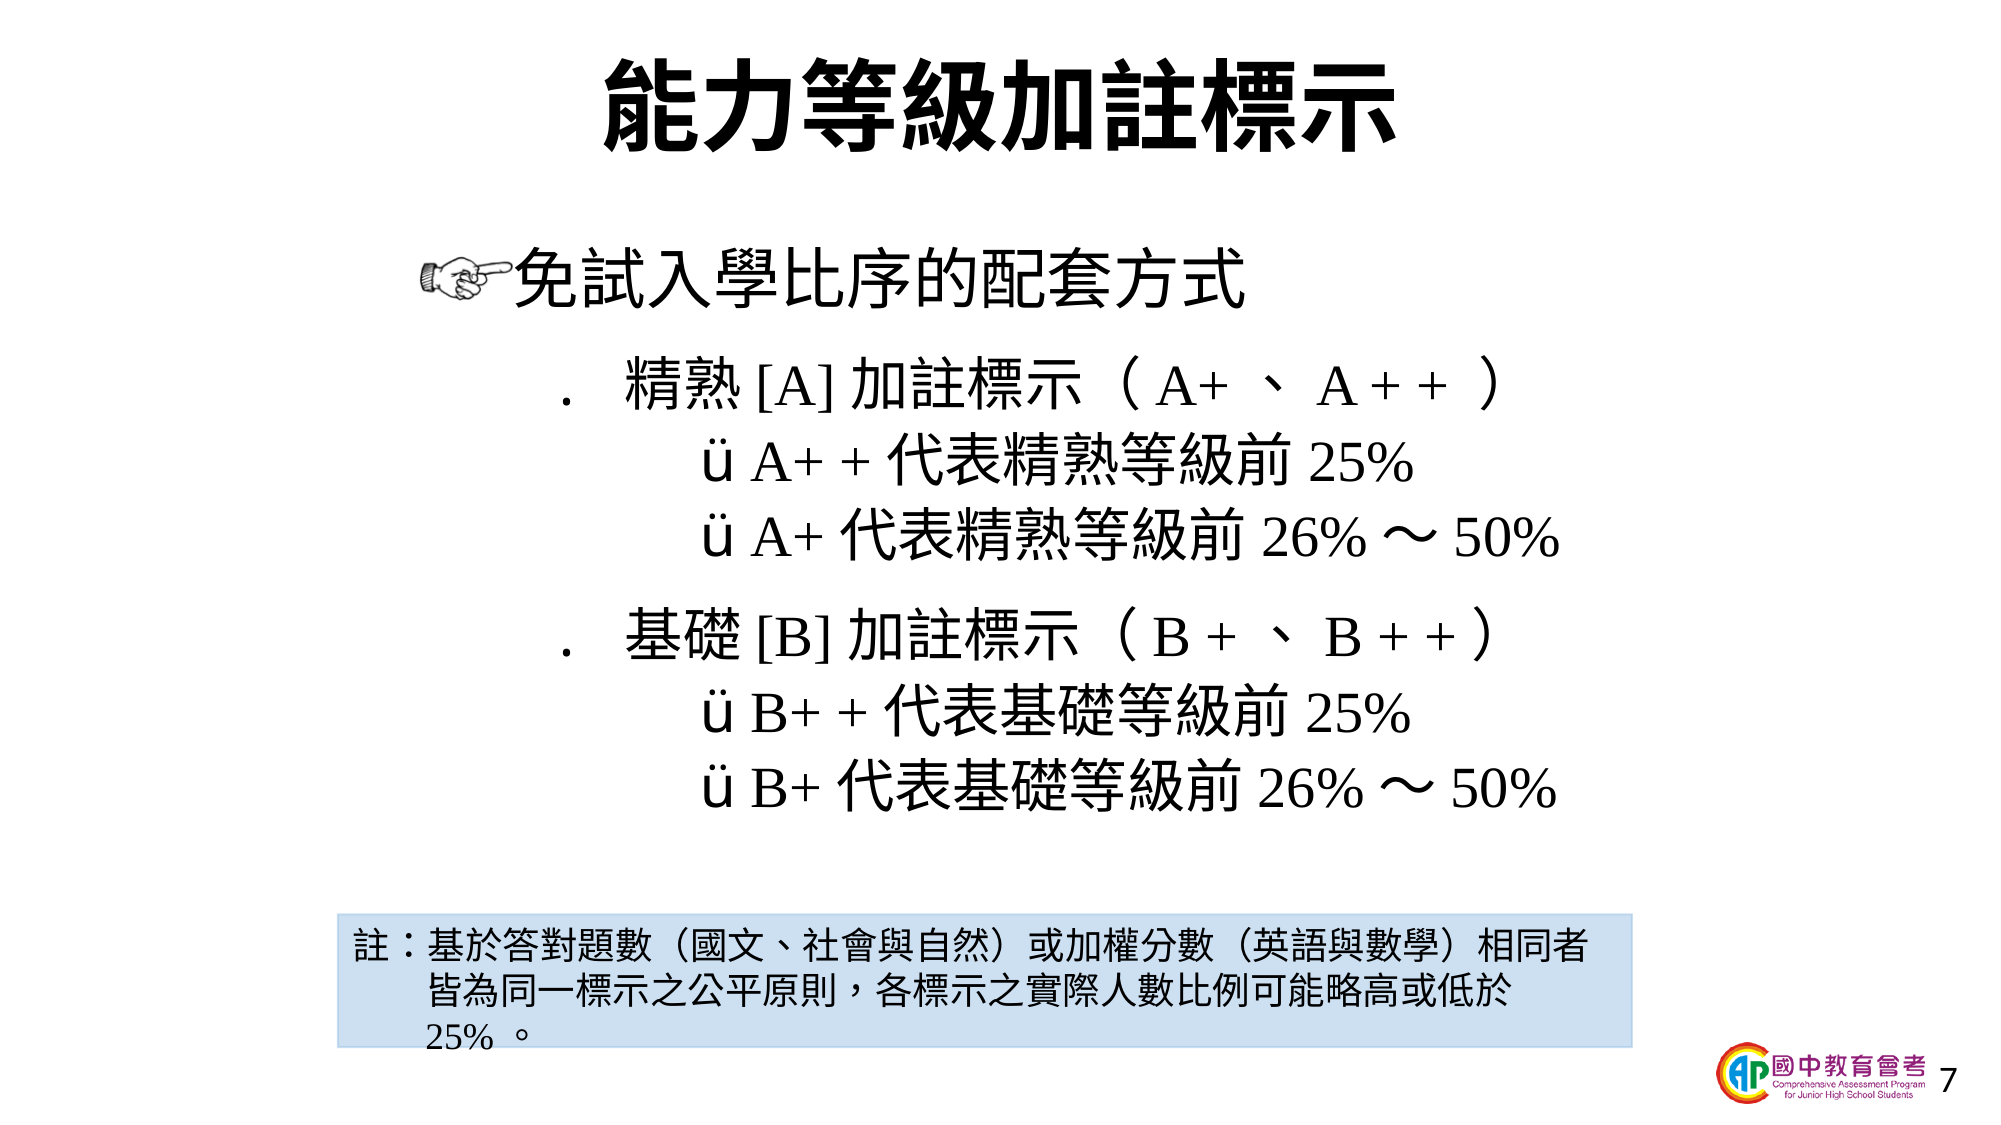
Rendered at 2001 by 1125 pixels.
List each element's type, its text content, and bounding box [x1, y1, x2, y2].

title 能力等級加註標示 [137, 2, 1863, 220]
list 免試入學比序的配套方式 精熟[A]加註標示（A+、A + + ） A+ +代表精熟等級前25% A+代表精熟等級前26%～50% 基礎[B]加註標示（B +、B + +） B+ +代表基礎等級前25% B+代表基礎等級前26%～50% [291, 238, 1586, 981]
text_box 註：基於答對題數（國文、社會與自然）或加權分數（英語與數學）相同者皆為同一標示之公平原則，各標示之實際人數比例可能略高或低於25%。 [338, 914, 1632, 1047]
text_box [1923, 1047, 2000, 1108]
